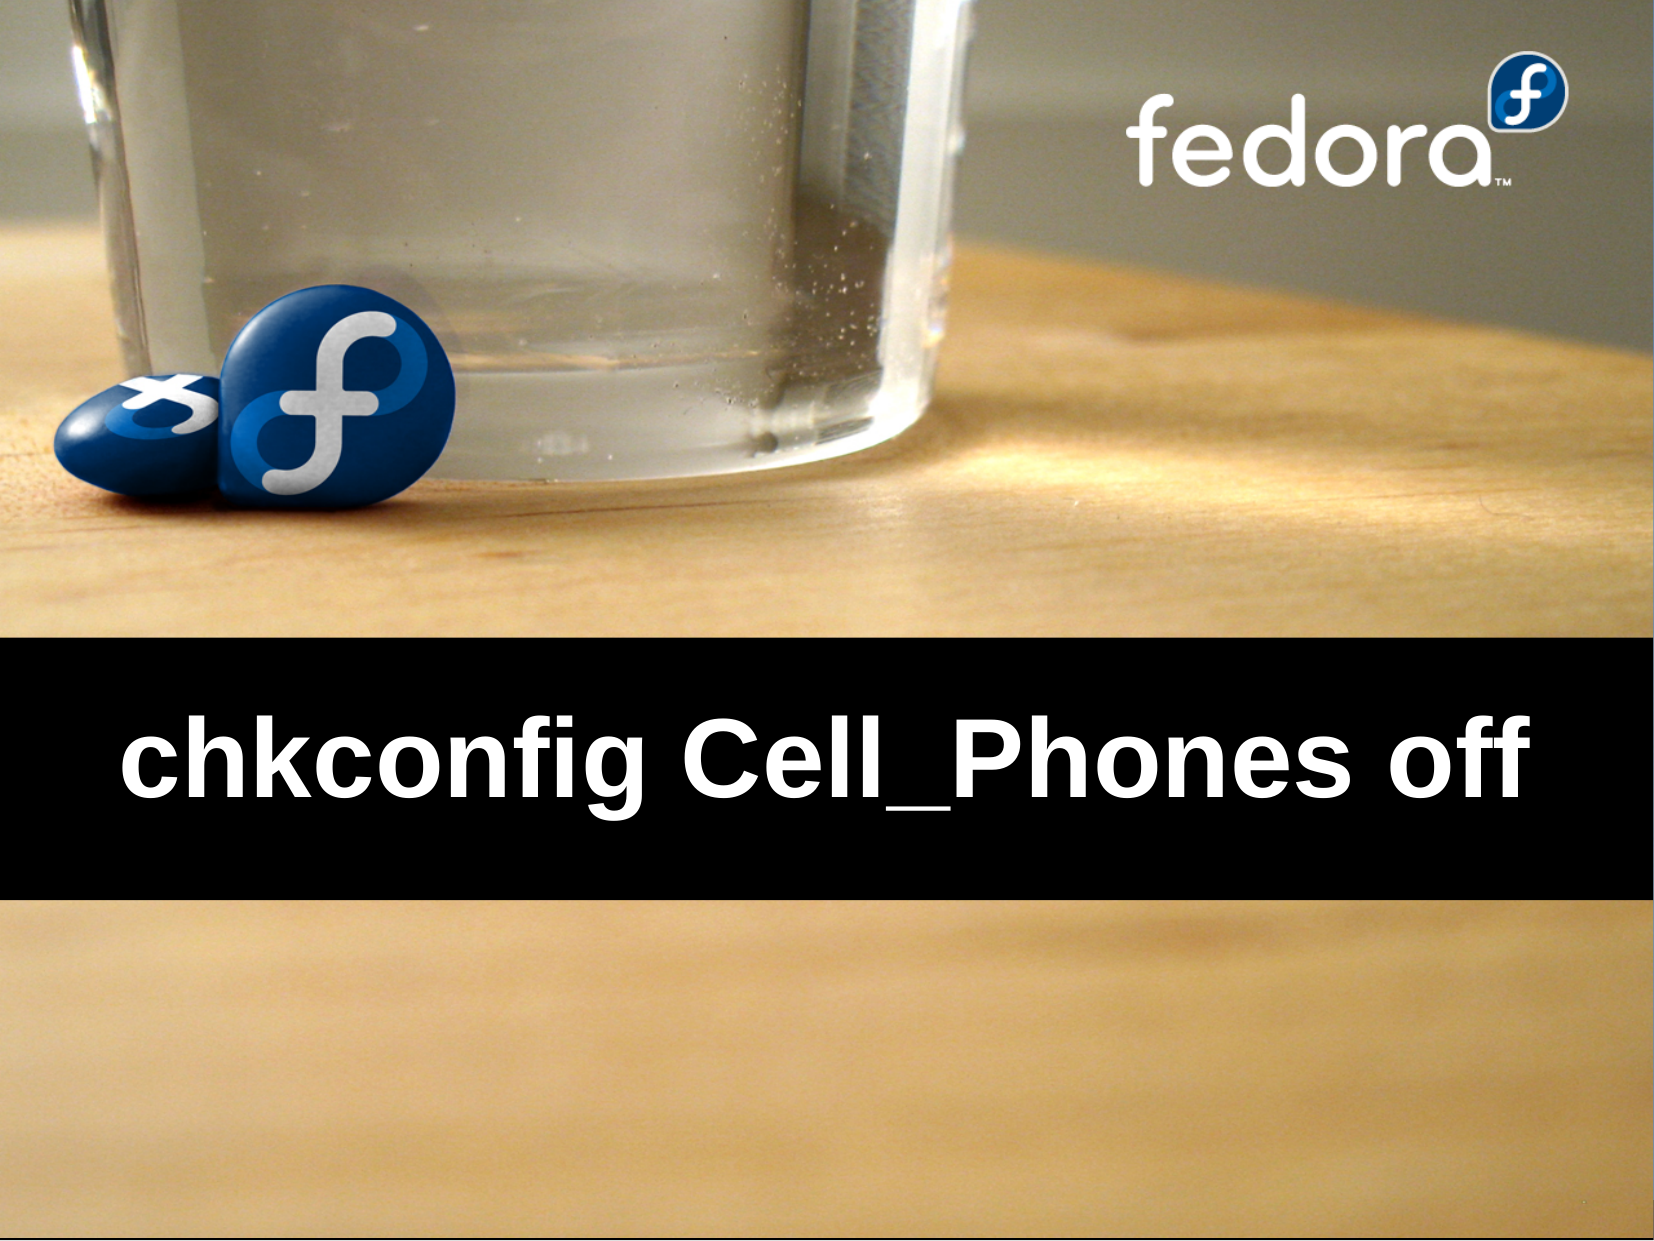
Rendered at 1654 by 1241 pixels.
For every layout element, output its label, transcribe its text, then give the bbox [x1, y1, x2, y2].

title chkconfig Cell_Phones off [37, 655, 1613, 863]
text_box [0, 637, 1654, 901]
picture [0, 0, 1654, 637]
picture [0, 901, 1654, 1238]
